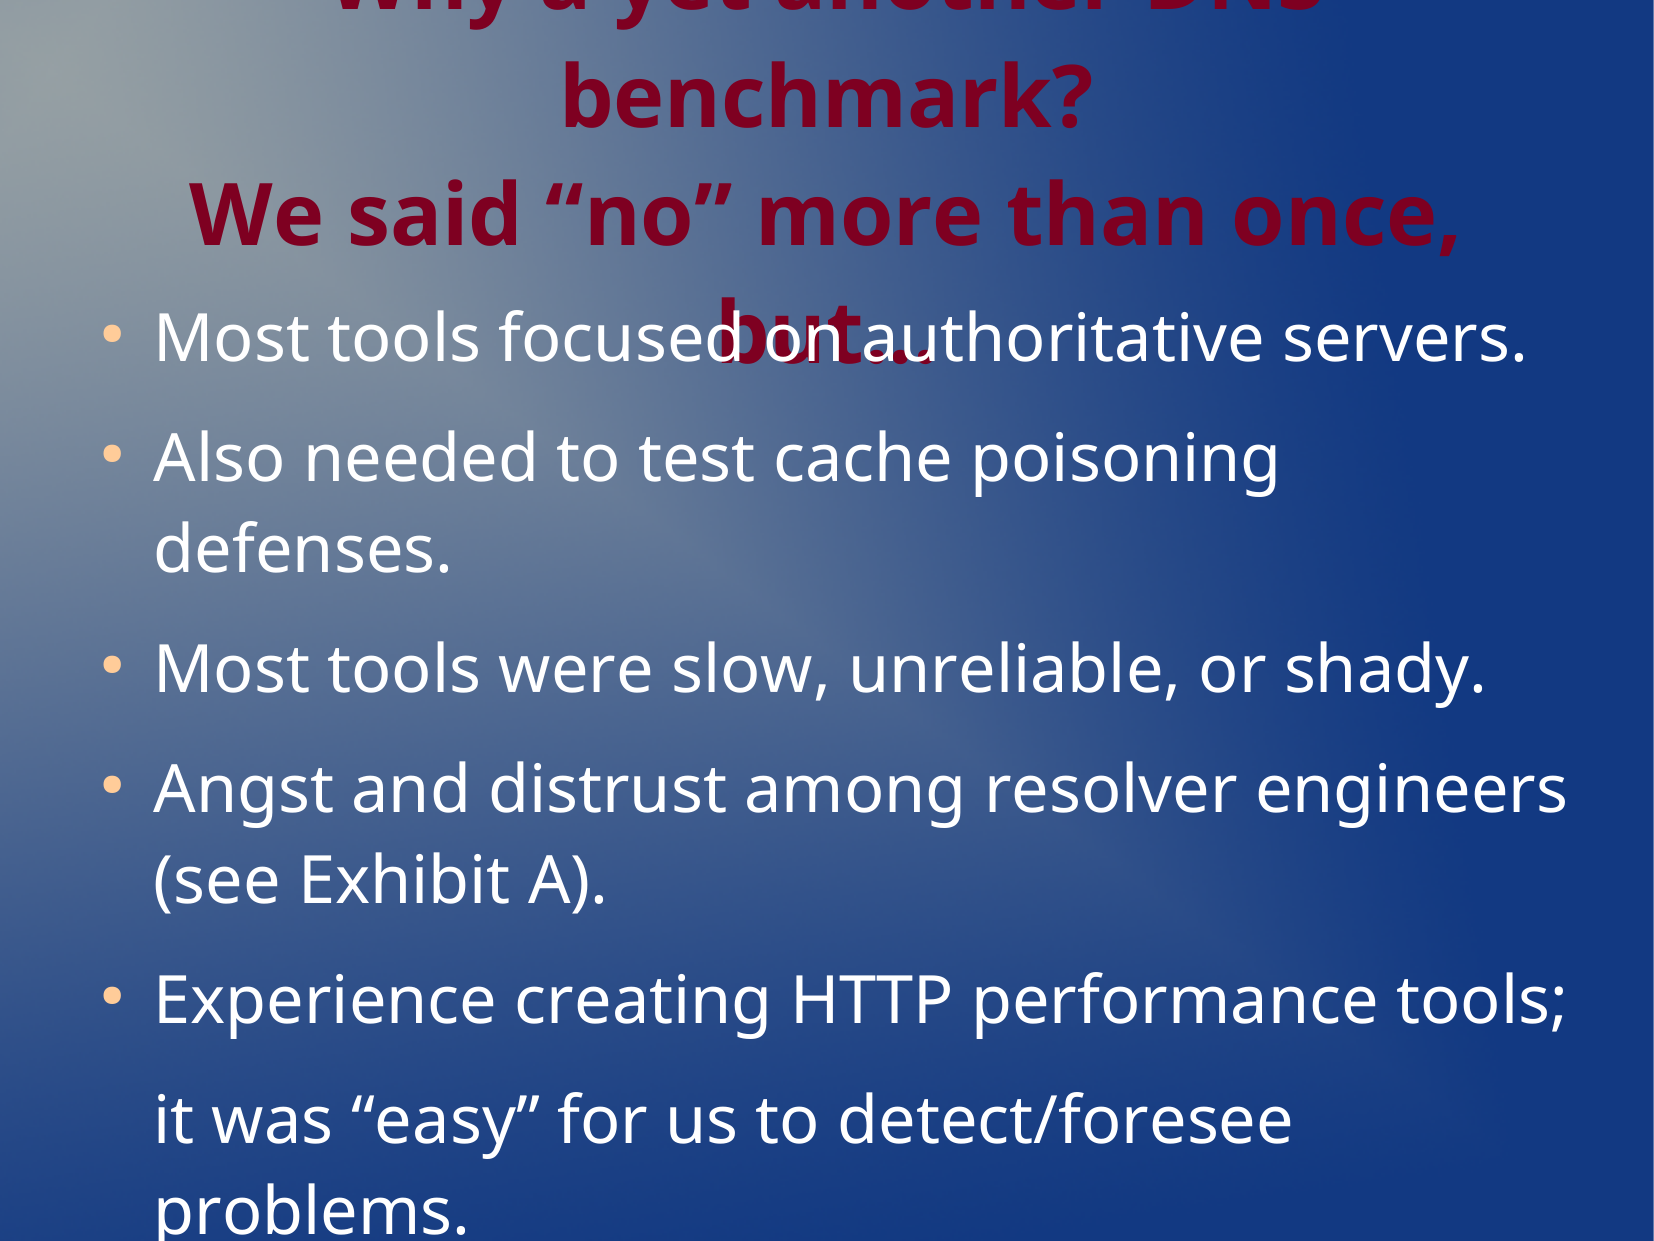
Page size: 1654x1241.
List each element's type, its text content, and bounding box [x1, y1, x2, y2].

picture [0, 0, 1654, 1241]
list Most tools focused on authoritative servers. Also needed to test cache poisoning defenses. Most tools were slow, unreliable, or shady. Angst and distrust among resolver engineers (see Exhibit A). Experience creating HTTP performance tools; it was “easy” for us to detect/foresee problems. [82, 290, 1571, 1238]
title Why a yet another DNS benchmark? We said “no” more than once, but... [82, 49, 1571, 257]
